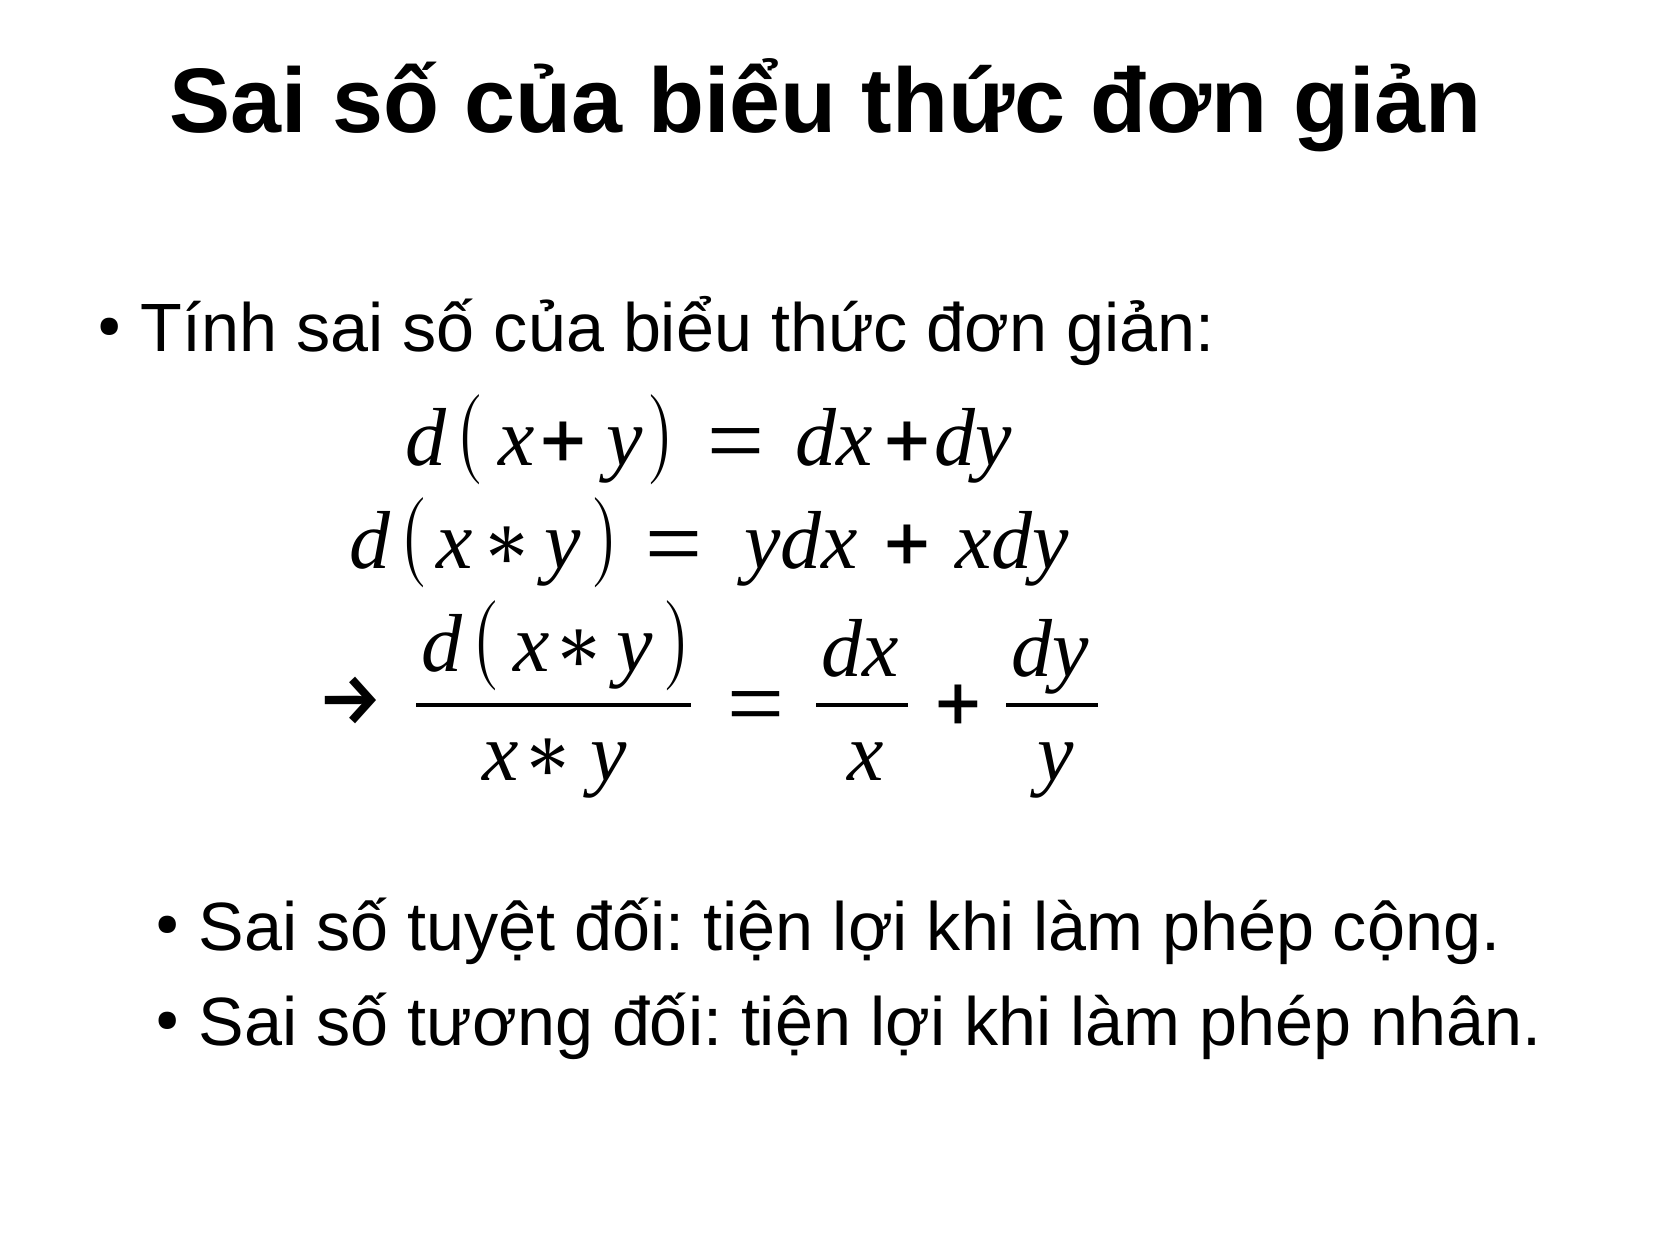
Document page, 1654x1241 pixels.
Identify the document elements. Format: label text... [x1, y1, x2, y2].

title Sai số của biểu thức đơn giản [82, 49, 1571, 153]
chart [297, 387, 1123, 801]
list Tính sai số của biểu thức đơn giản: Sai số tuyệt đối: tiện lợi khi làm phép cộng. Sai số tương đối: tiện lợi khi làm phép nhân. [82, 290, 1571, 1109]
